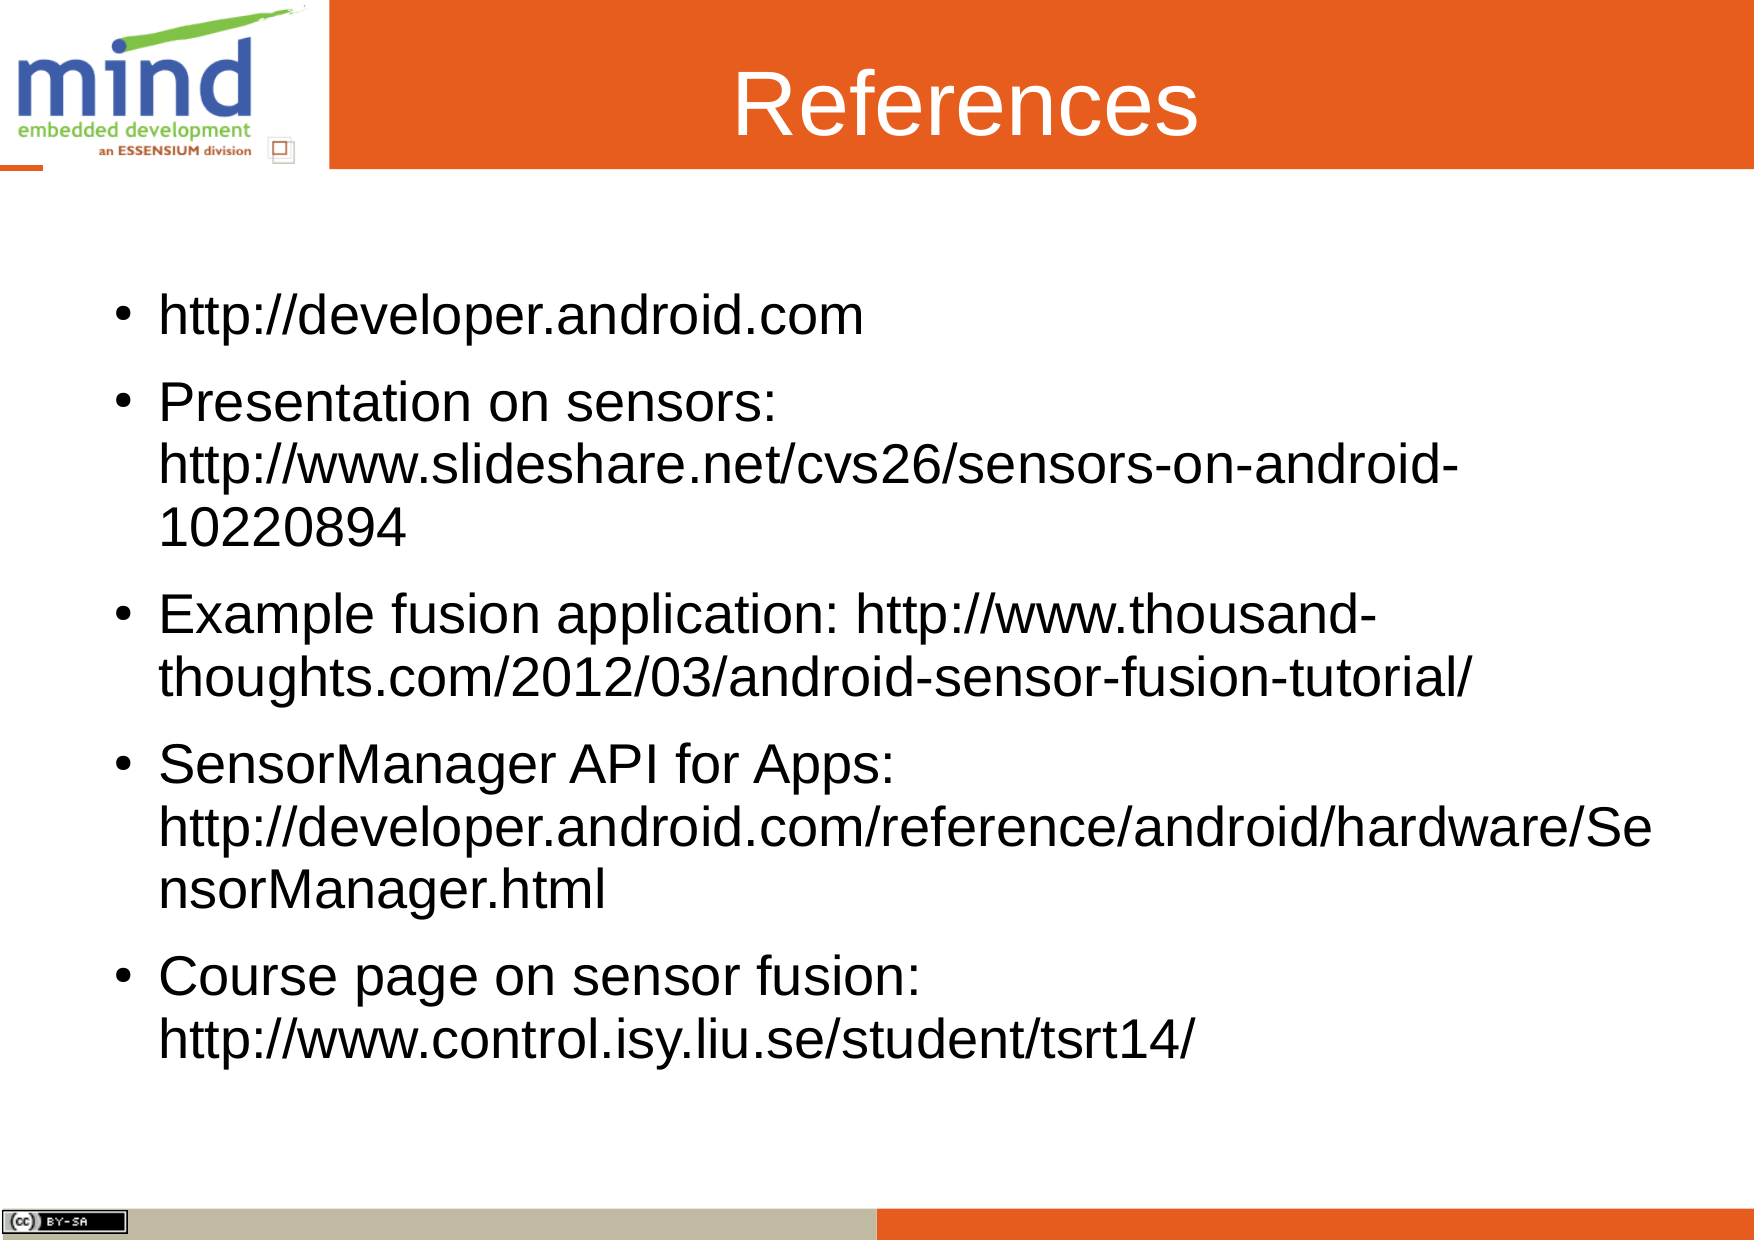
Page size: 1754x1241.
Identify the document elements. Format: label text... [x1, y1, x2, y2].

picture [2, 1210, 128, 1234]
title References [177, 0, 1754, 208]
picture [5, 5, 177, 164]
list http://developer.android.com Presentation on sensors: http://www.slideshare.net/cvs26/sensors-on-android-10220894 Example fusion application: http://www.thousand-thoughts.com/2012/03/android-sensor-fusion-tutorial/ SensorManager API for Apps: http://developer.android.com/reference/android/hardware/SensorManager.html Course page on sensor fusion: http://www.control.isy.liu.se/student/tsrt14/ [98, 283, 1678, 1075]
